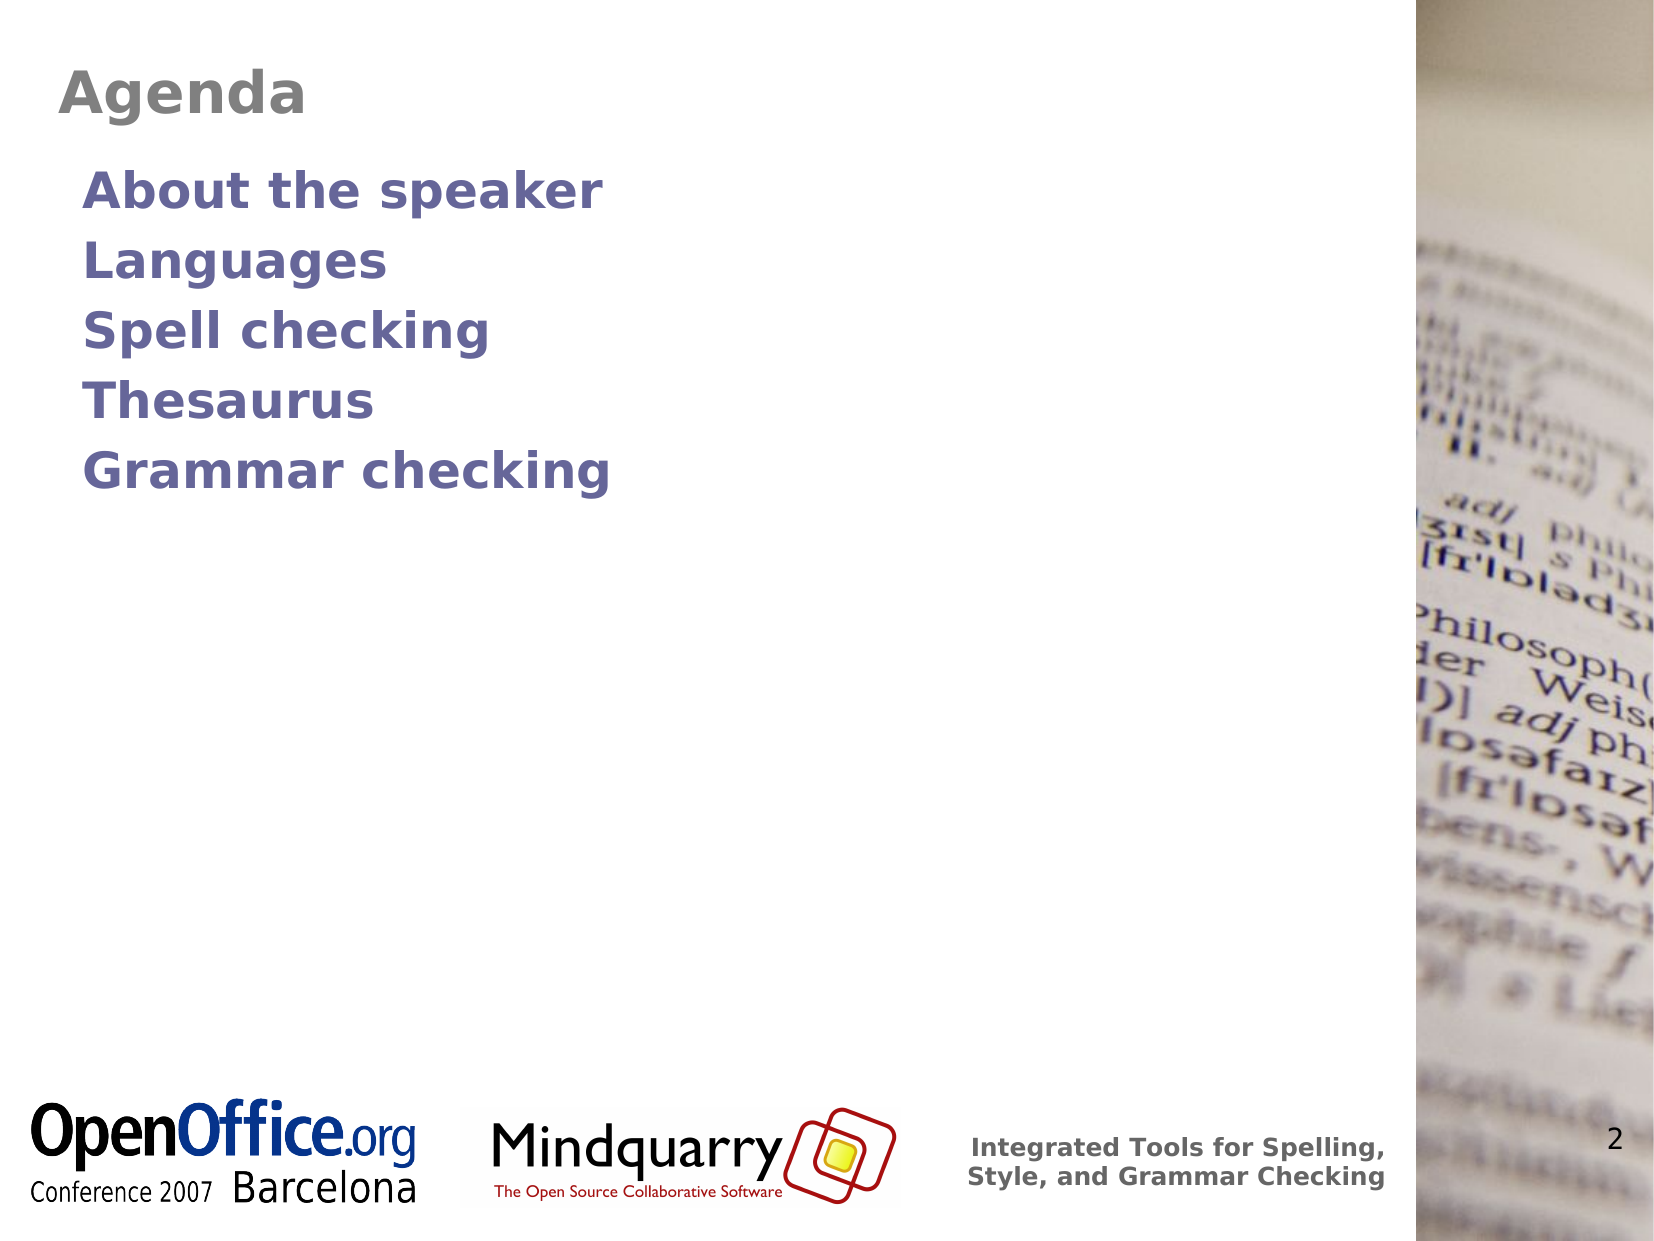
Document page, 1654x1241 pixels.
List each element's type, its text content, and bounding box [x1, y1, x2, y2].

picture [1416, 0, 1654, 1241]
picture [31, 1098, 415, 1203]
picture [460, 1107, 901, 1208]
list Agenda About the speaker Languages Spell checking Thesaurus Grammar checking [59, 59, 1418, 945]
